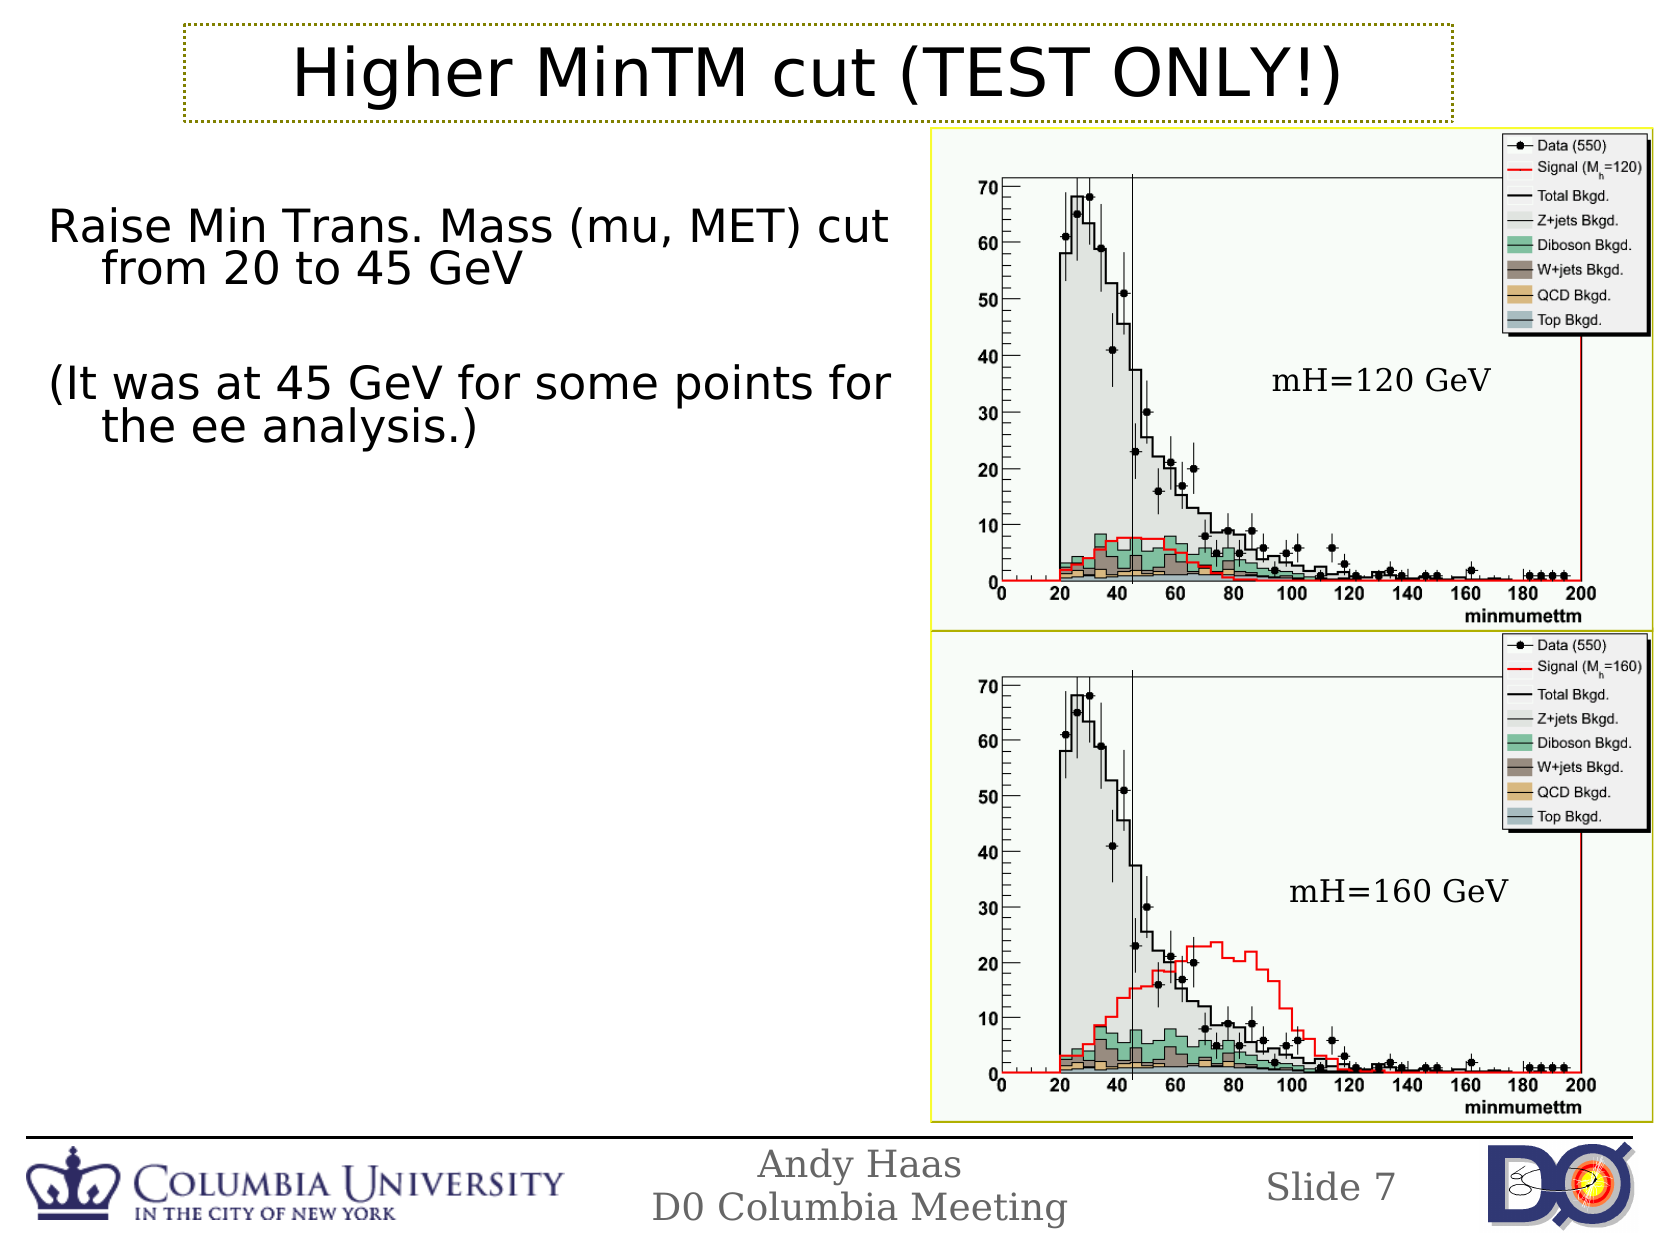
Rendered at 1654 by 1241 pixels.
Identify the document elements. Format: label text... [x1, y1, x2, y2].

picture [1479, 1140, 1639, 1233]
title Higher MinTM cut (TEST ONLY!) [184, 24, 1453, 122]
text_box mH=160 GeV [1289, 873, 1509, 910]
list Raise Min Trans. Mass (mu, MET) cut from 20 to 45 GeV (It was at 45 GeV for some points for the ee analysis.) [30, 140, 914, 1125]
picture [26, 1146, 565, 1220]
picture [930, 127, 1654, 1123]
text_box mH=120 GeV [1271, 362, 1492, 399]
